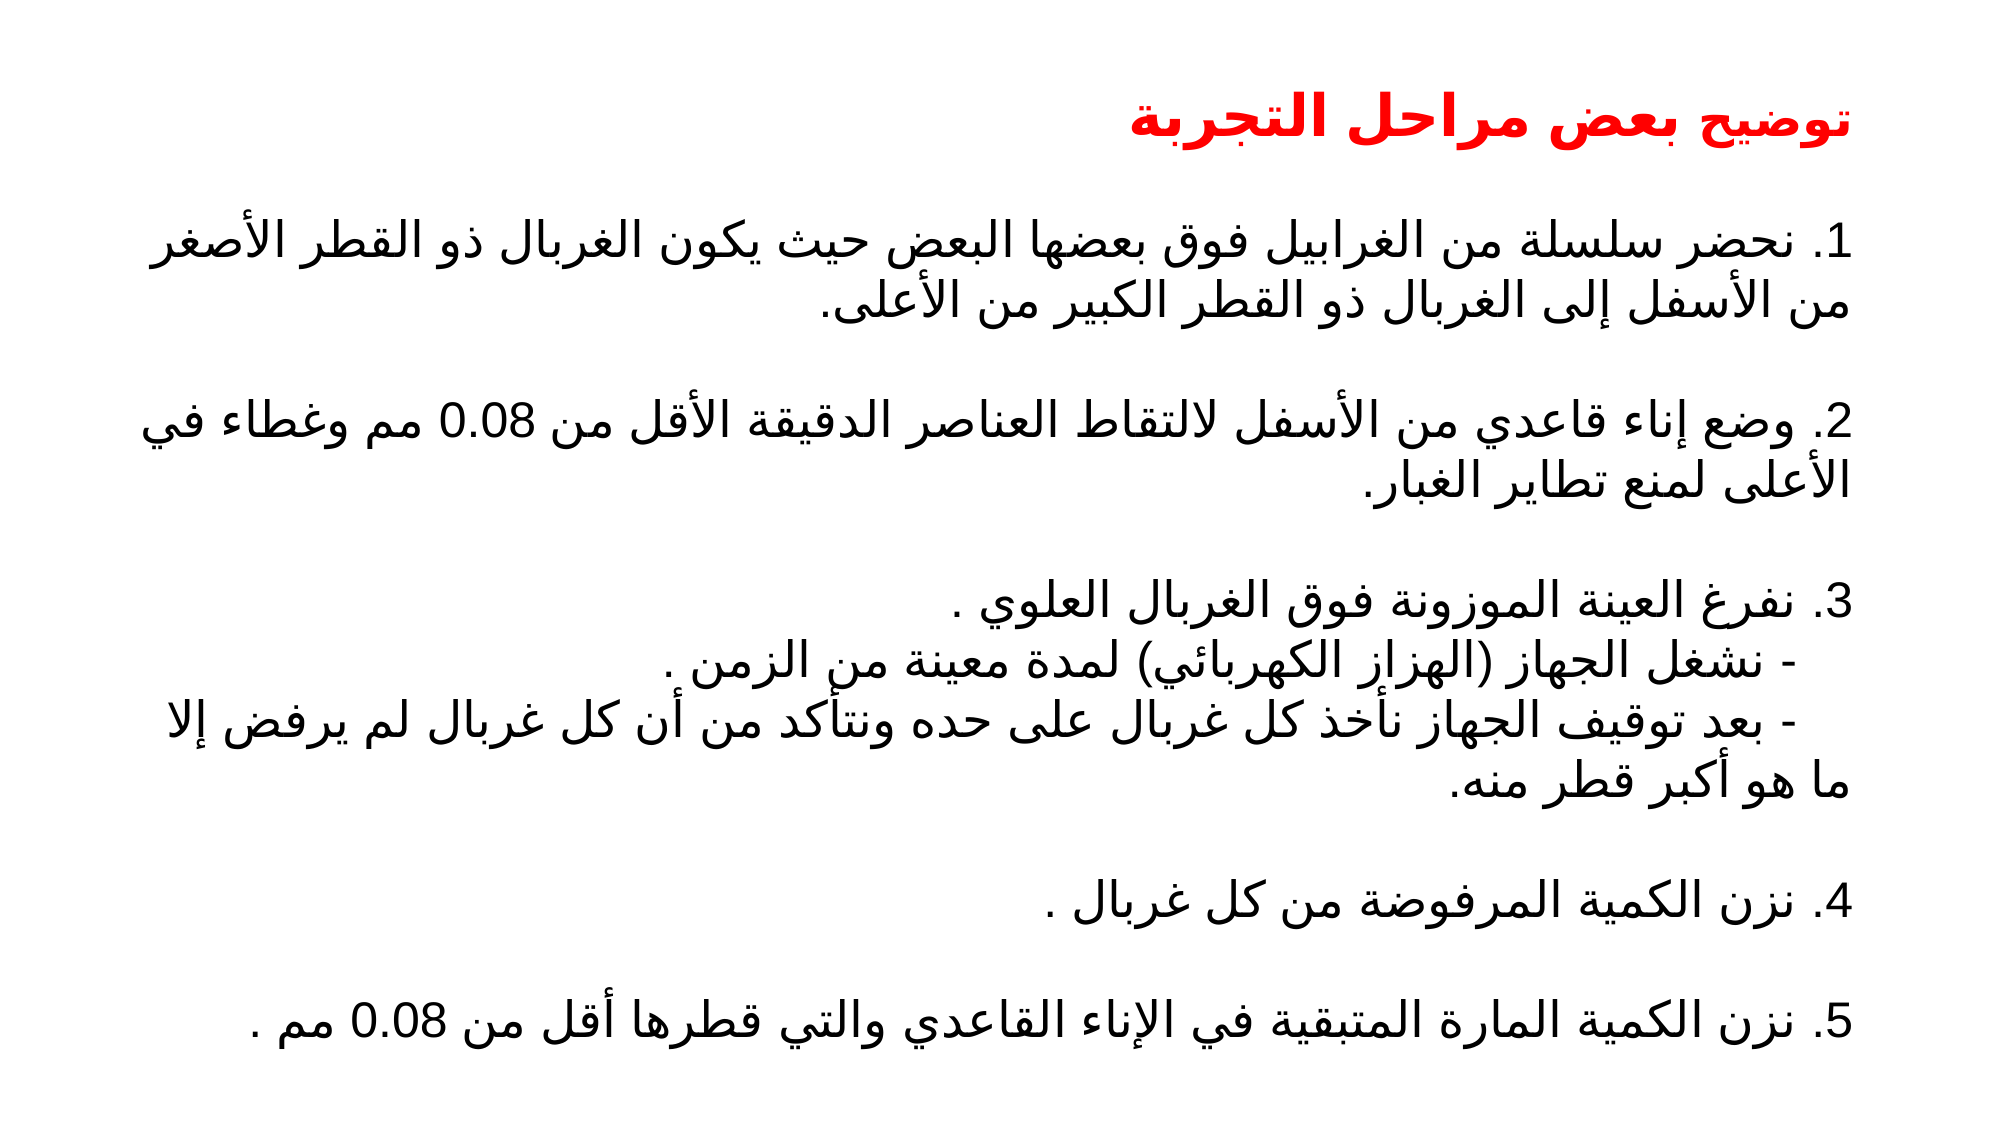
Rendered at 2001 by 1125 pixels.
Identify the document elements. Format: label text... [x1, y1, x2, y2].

text_box توضيح بعض مراحل التجربة 1. نحضر سلسلة من الغرابيل فوق بعضها البعض حيث يكون الغربال ذو القطر الأصغر من الأسفل إلى الغربال ذو القطر الكبير من الأعلى. 2. وضع إناء قاعدي من الأسفل لالتقاط العناصر الدقيقة الأقل من 0.08 مم وغطاء في الأعلى لمنع تطاير الغبار. 3. نفرغ العينة الموزونة فوق الغربال العلوي . - نشغل الجهاز (الهزاز الكهربائي) لمدة معينة من الزمن . - بعد توقيف الجهاز نأخذ كل غربال على حده ونتأكد من أن كل غربال لم يرفض إلا ما هو أكبر قطر منه. 4. نزن الكمية المرفوضة من كل غربال . 5. نزن الكمية المارة المتبقية في الإناء القاعدي والتي قطرها أقل من 0.08 مم . [126, 70, 1874, 1055]
